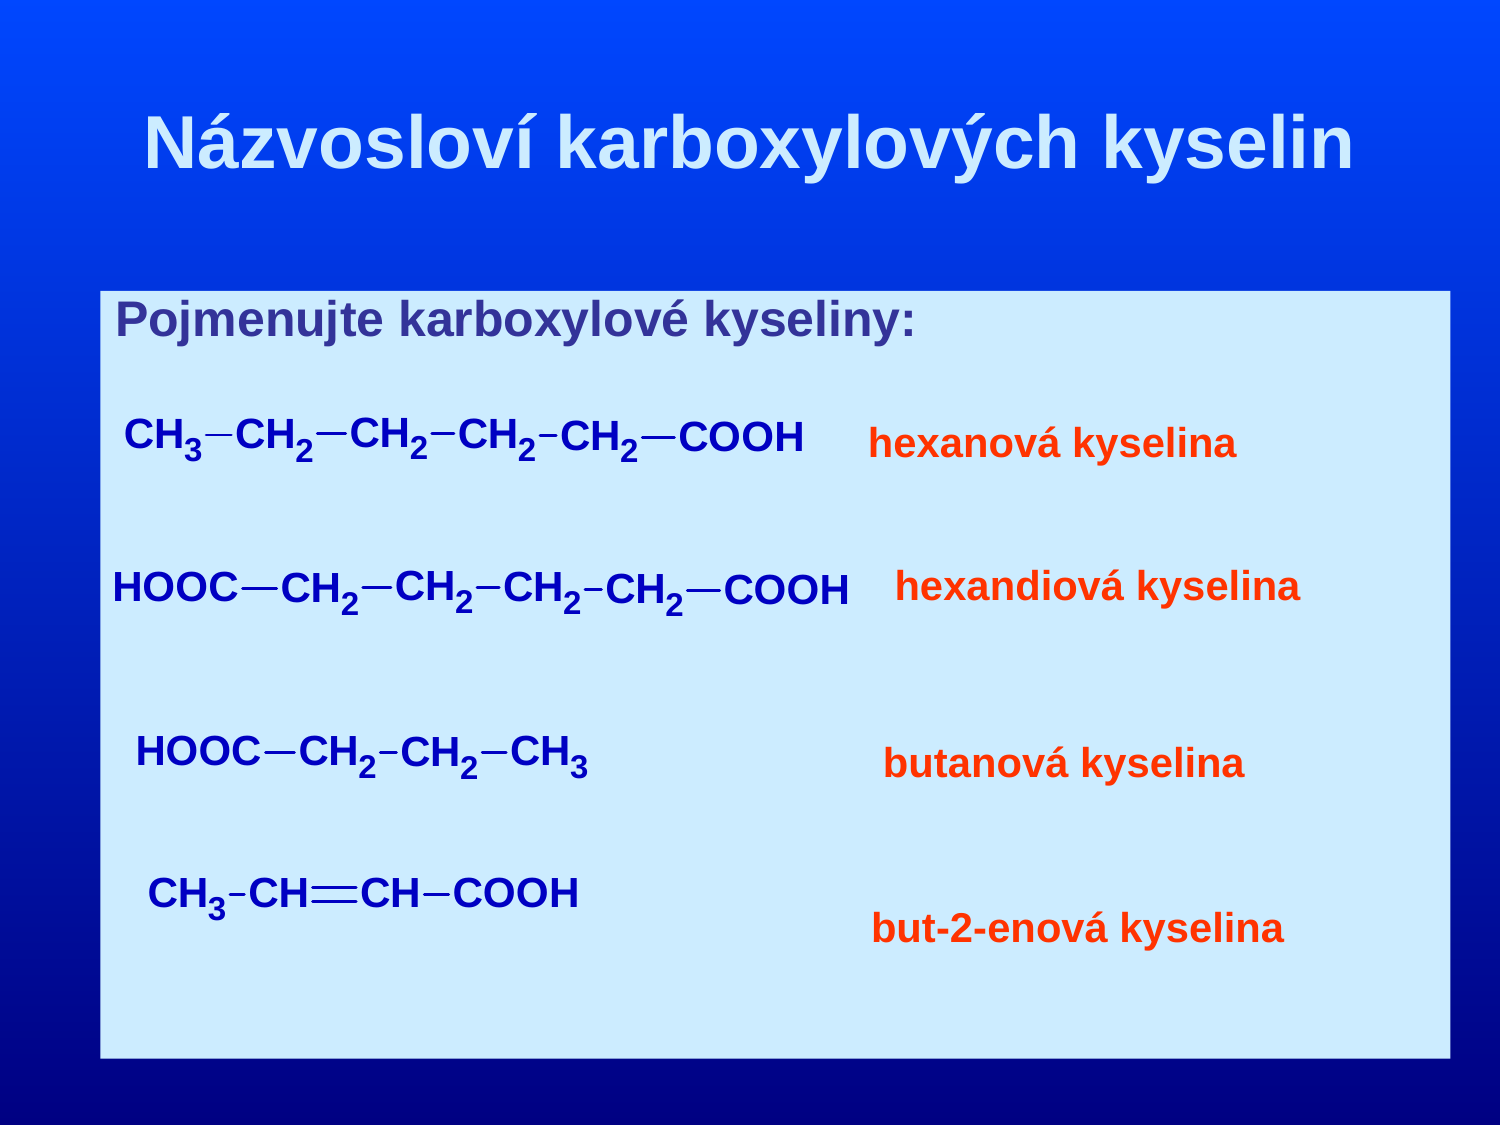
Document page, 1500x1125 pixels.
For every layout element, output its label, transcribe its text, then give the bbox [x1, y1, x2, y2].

title Názvosloví karboxylových kyselin [75, 45, 1426, 233]
list Pojmenujte karboxylové kyseliny: [100, 290, 1451, 1059]
text_box but-2-enová kyselina [856, 893, 1424, 959]
chart [135, 727, 590, 789]
text_box butanová kyselina [868, 727, 1260, 794]
text_box hexanová kyselina [853, 408, 1252, 474]
text_box hexandiová kyselina [879, 550, 1316, 617]
chart [123, 408, 806, 473]
chart [147, 869, 581, 930]
chart [112, 562, 851, 626]
